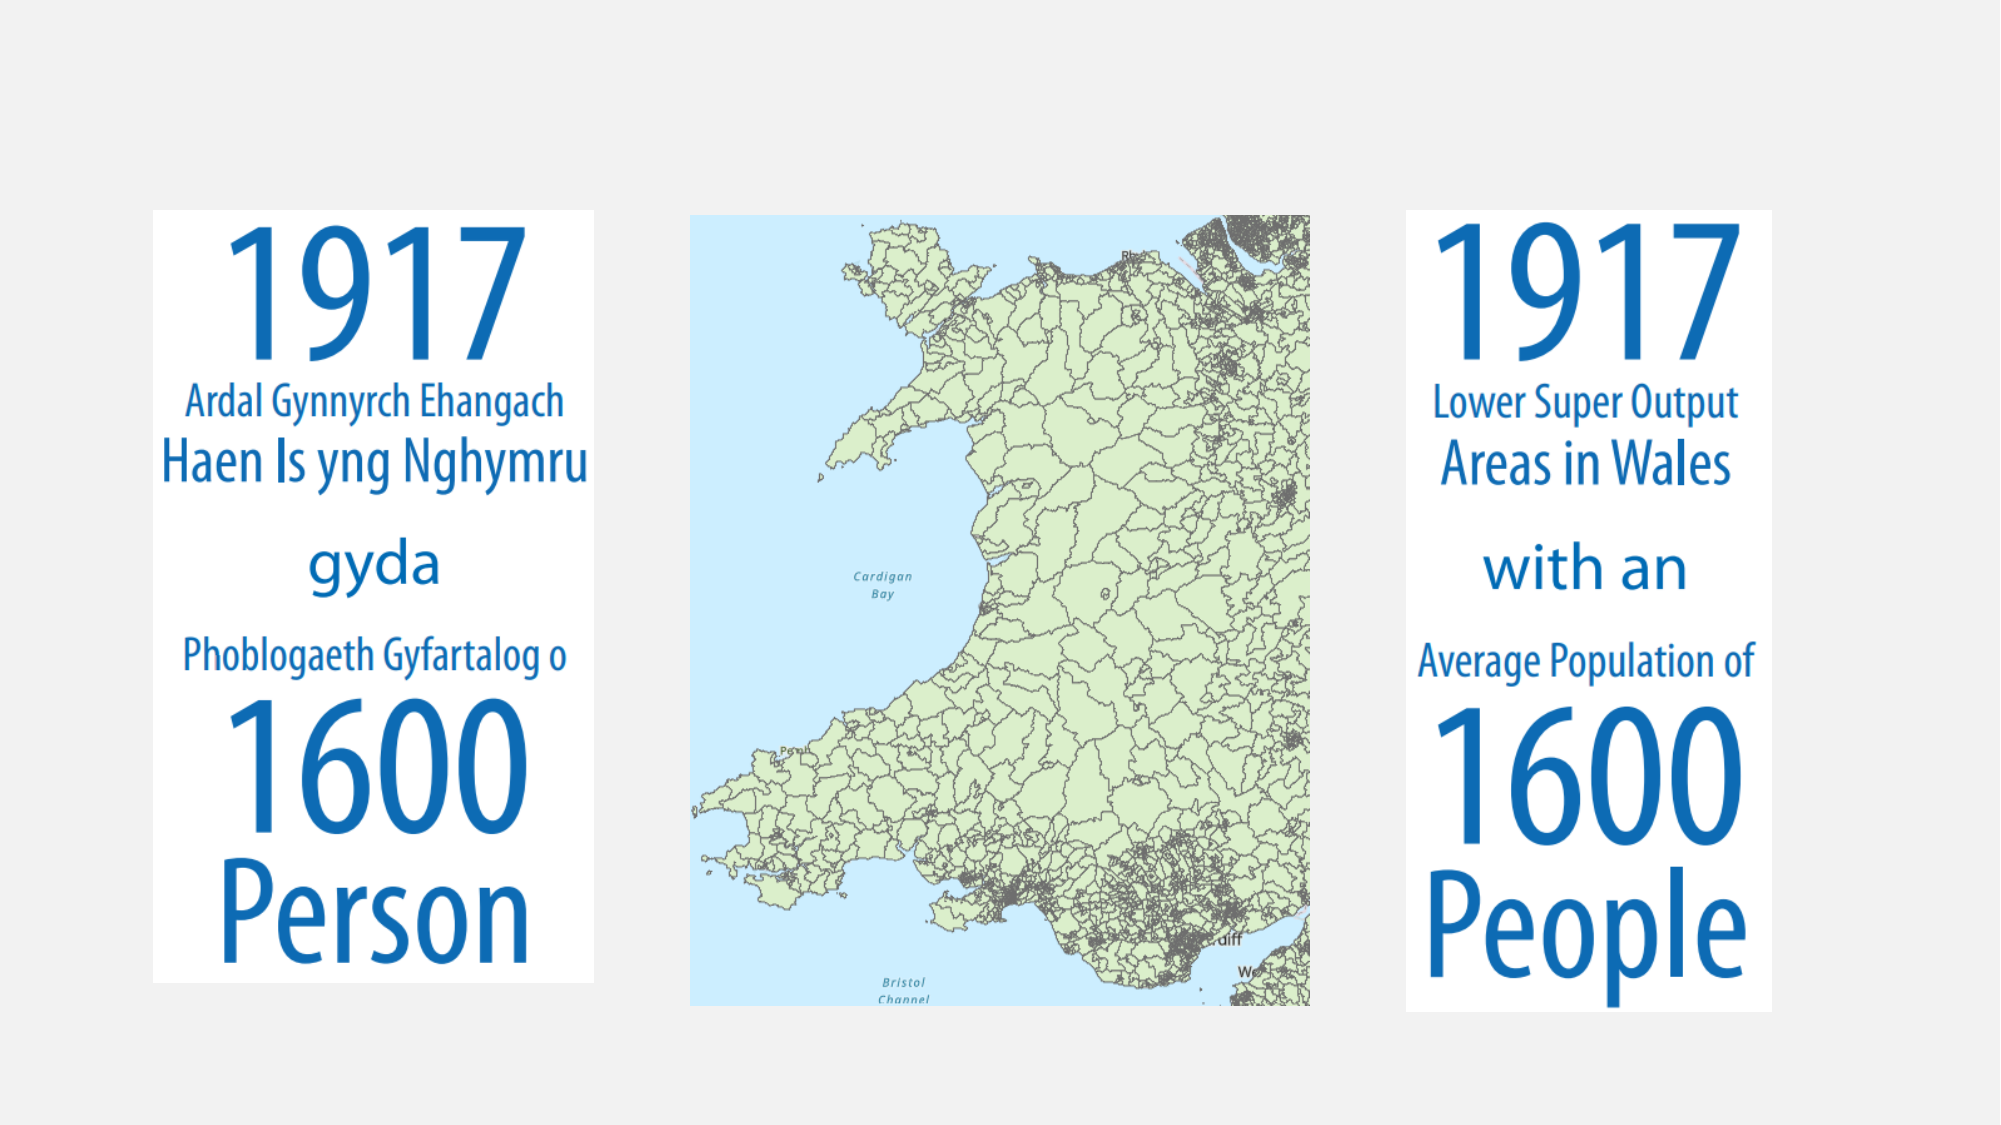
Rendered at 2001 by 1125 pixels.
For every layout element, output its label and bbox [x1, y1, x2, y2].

picture [153, 210, 594, 983]
picture [690, 215, 1310, 1006]
picture [1406, 210, 1772, 1012]
